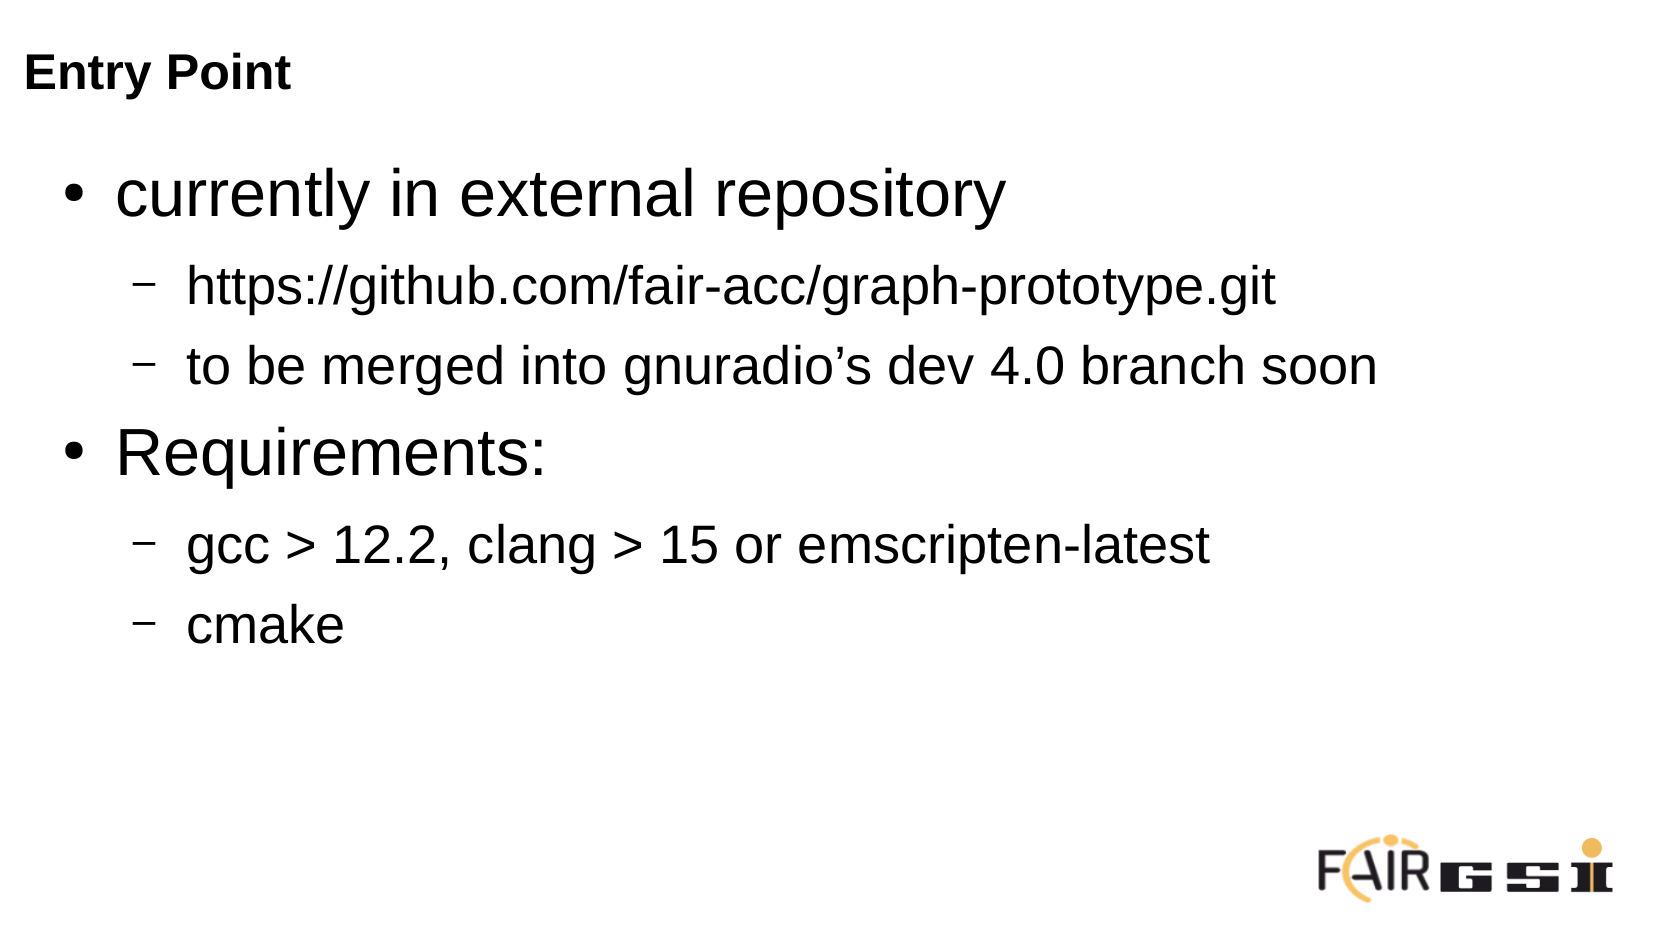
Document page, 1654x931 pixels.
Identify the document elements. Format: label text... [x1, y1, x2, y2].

list currently in external repository https://github.com/fair-acc/graph-prototype.git to be merged into gnuradio’s dev 4.0 branch soon Requirements: gcc > 12.2, clang > 15 or emscripten-latest cmake [44, 156, 1610, 827]
picture [1439, 836, 1615, 895]
picture [1318, 833, 1430, 904]
title Entry Point [23, 5, 1638, 139]
